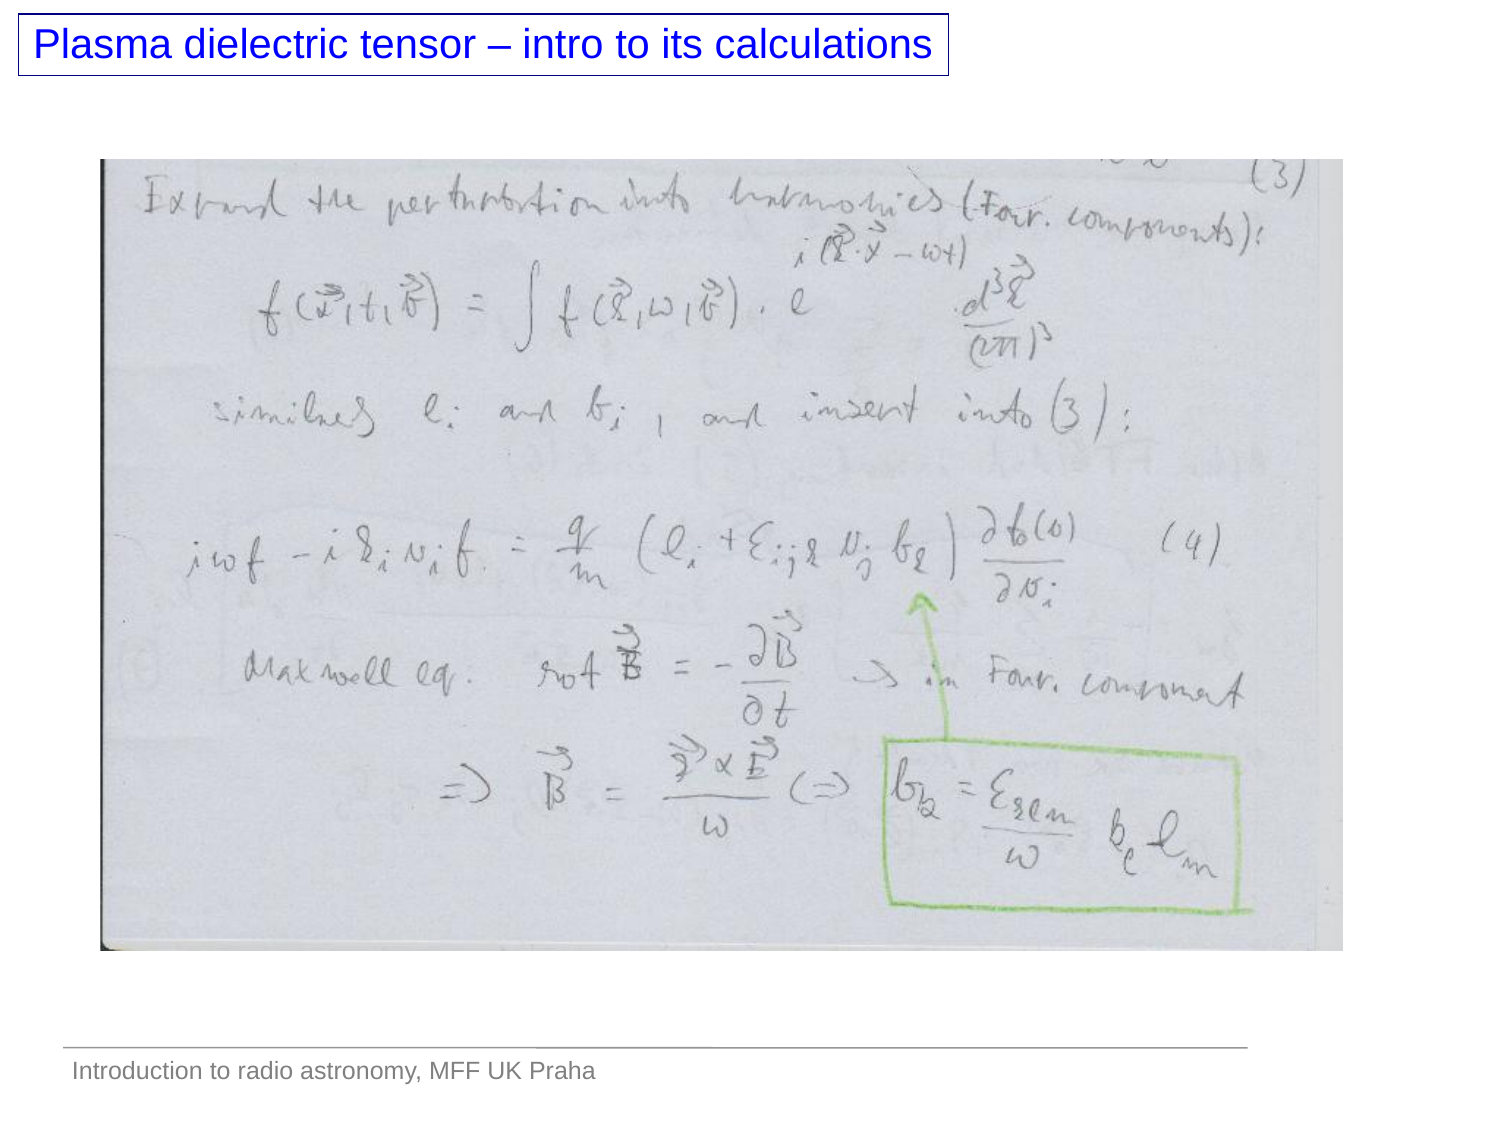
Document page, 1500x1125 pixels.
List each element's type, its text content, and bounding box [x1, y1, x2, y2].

picture [100, 159, 1343, 951]
text_box Plasma dielectric tensor – intro to its calculations [18, 14, 949, 76]
